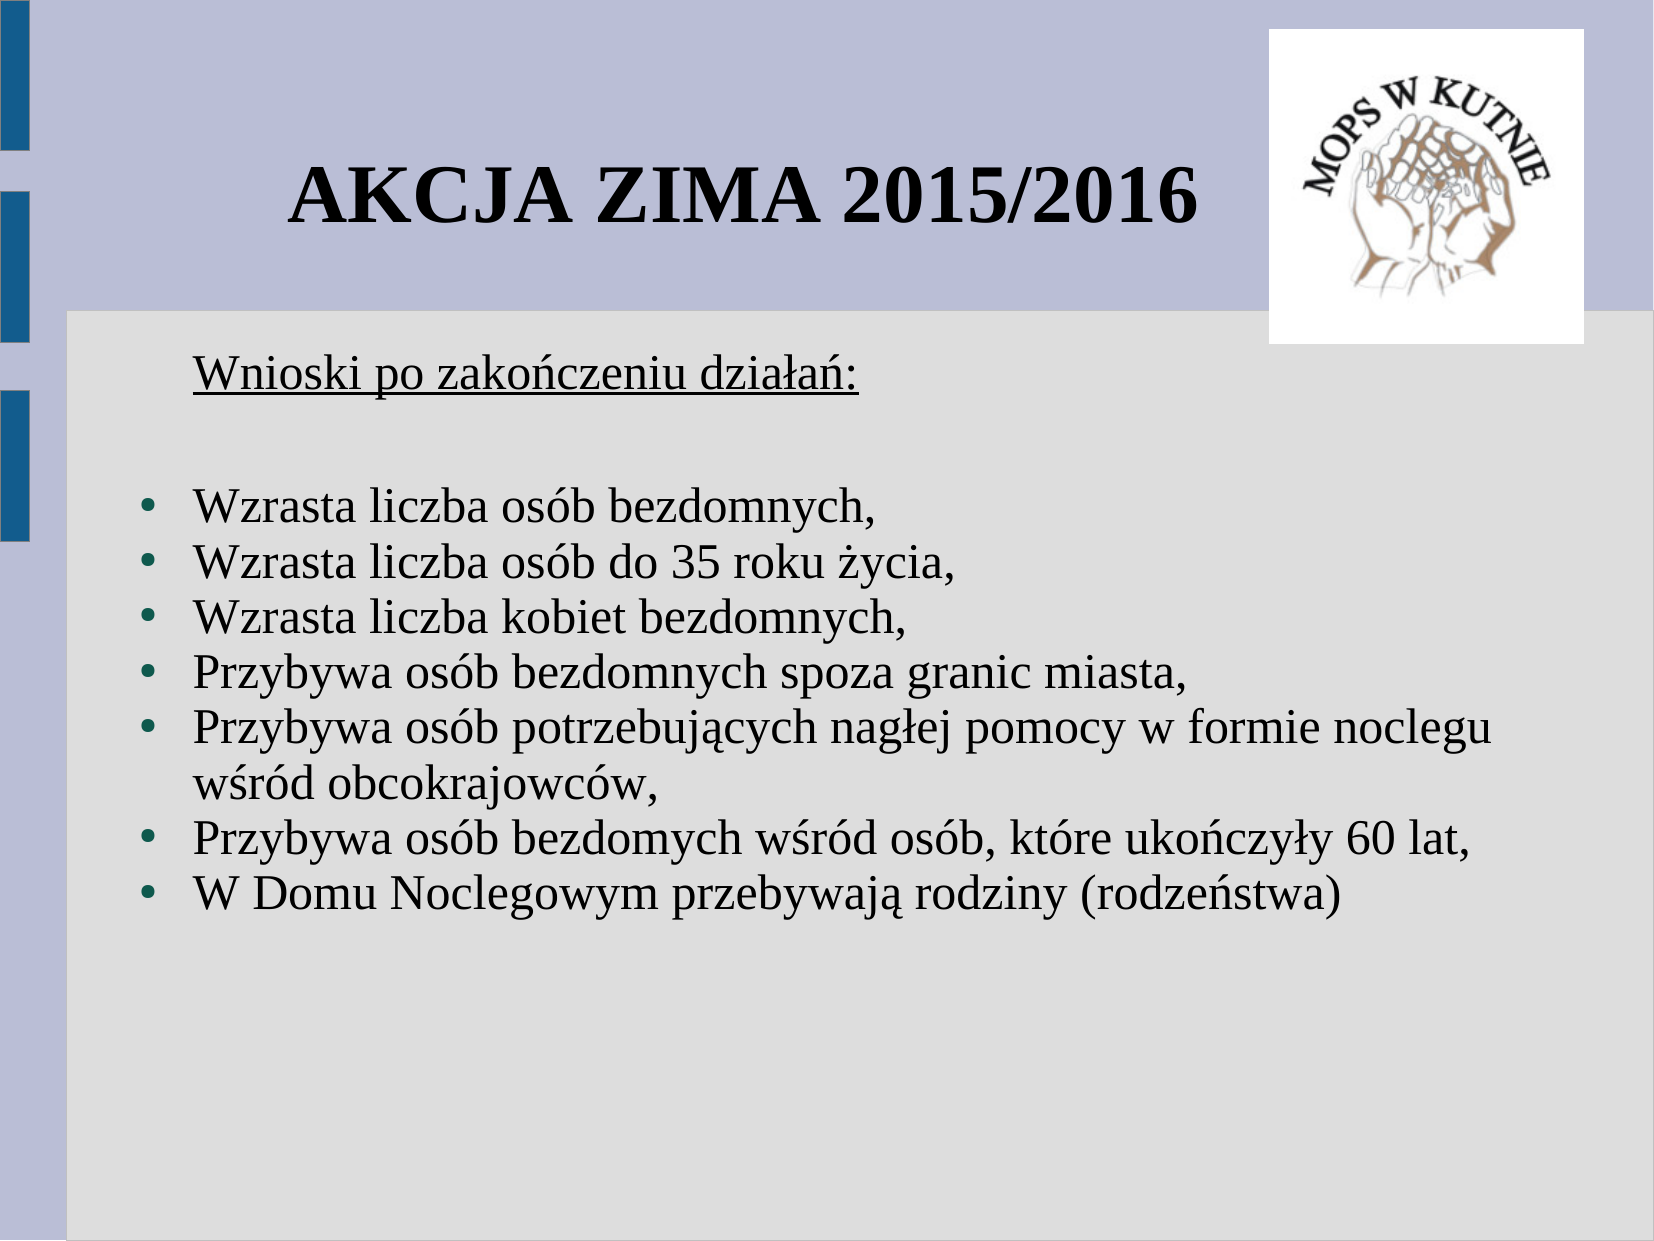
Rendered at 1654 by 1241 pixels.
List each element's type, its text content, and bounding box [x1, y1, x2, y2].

list Wnioski po zakończeniu działań: Wzrasta liczba osób bezdomnych, Wzrasta liczba osób do 35 roku życia, Wzrasta liczba kobiet bezdomnych, Przybywa osób bezdomnych spoza granic miasta, Przybywa osób potrzebujących nagłej pomocy w formie noclegu wśród obcokrajowców, Przybywa osób bezdomych wśród osób, które ukończyły 60 lat, W Domu Noclegowym przebywają rodziny (rodzeństwa) [121, 344, 1534, 1127]
title AKCJA ZIMA 2015/2016 [121, 91, 1269, 299]
picture [1269, 29, 1584, 344]
